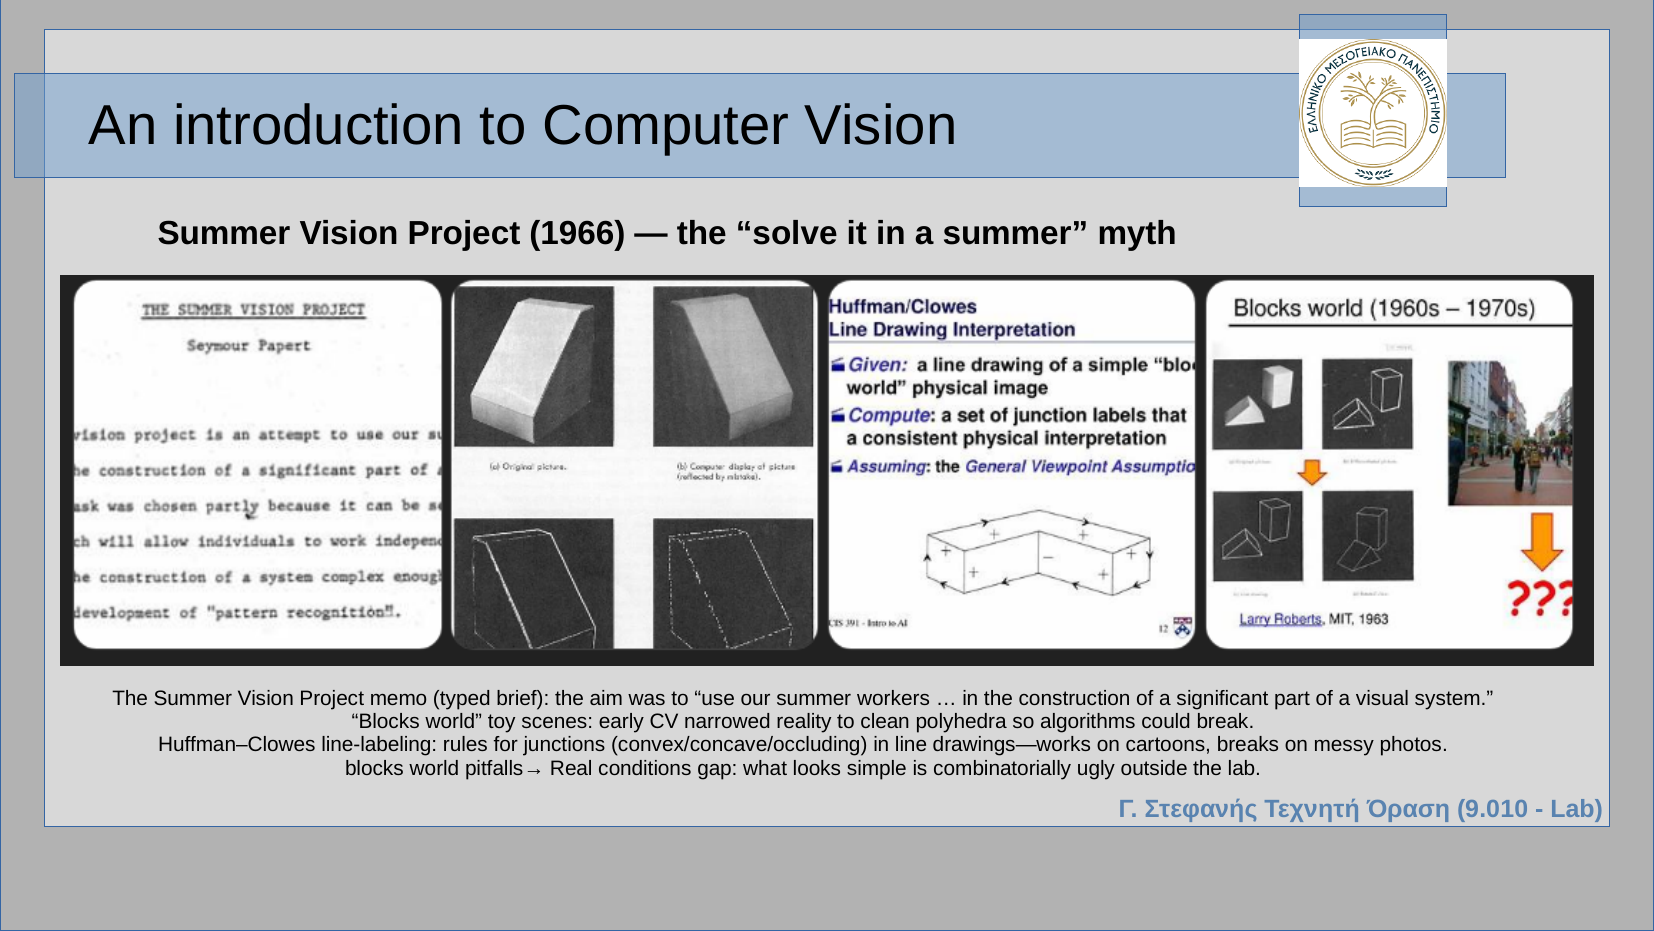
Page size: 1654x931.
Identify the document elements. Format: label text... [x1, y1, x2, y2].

title An introduction to Computer Vision [1447, 73, 1506, 178]
title An introduction to Computer Vision [88, 73, 1299, 178]
picture [60, 275, 1594, 666]
text_box Summer Vision Project (1966) — the “solve it in a summer” myth [66, 206, 1270, 259]
picture [1299, 39, 1447, 187]
text_box Γ. Στεφανής Τεχνητή Όραση (9.010 - Lab) [1092, 772, 1630, 844]
text_box The Summer Vision Project memo (typed brief): the aim was to “use our summer workers … in the construction of a significant part of a visual system.” “Blocks world” toy scenes: early CV narrowed reality to clean polyhedra so algorithms could break. Huffman–Clowes line-labeling: rules for junctions (convex/concave/occluding) in line drawings—works on cartoons, breaks on messy photos. blocks world pitfalls→ Real conditions gap: what looks simple is combinatorially ugly outside the lab. [70, 679, 1536, 788]
